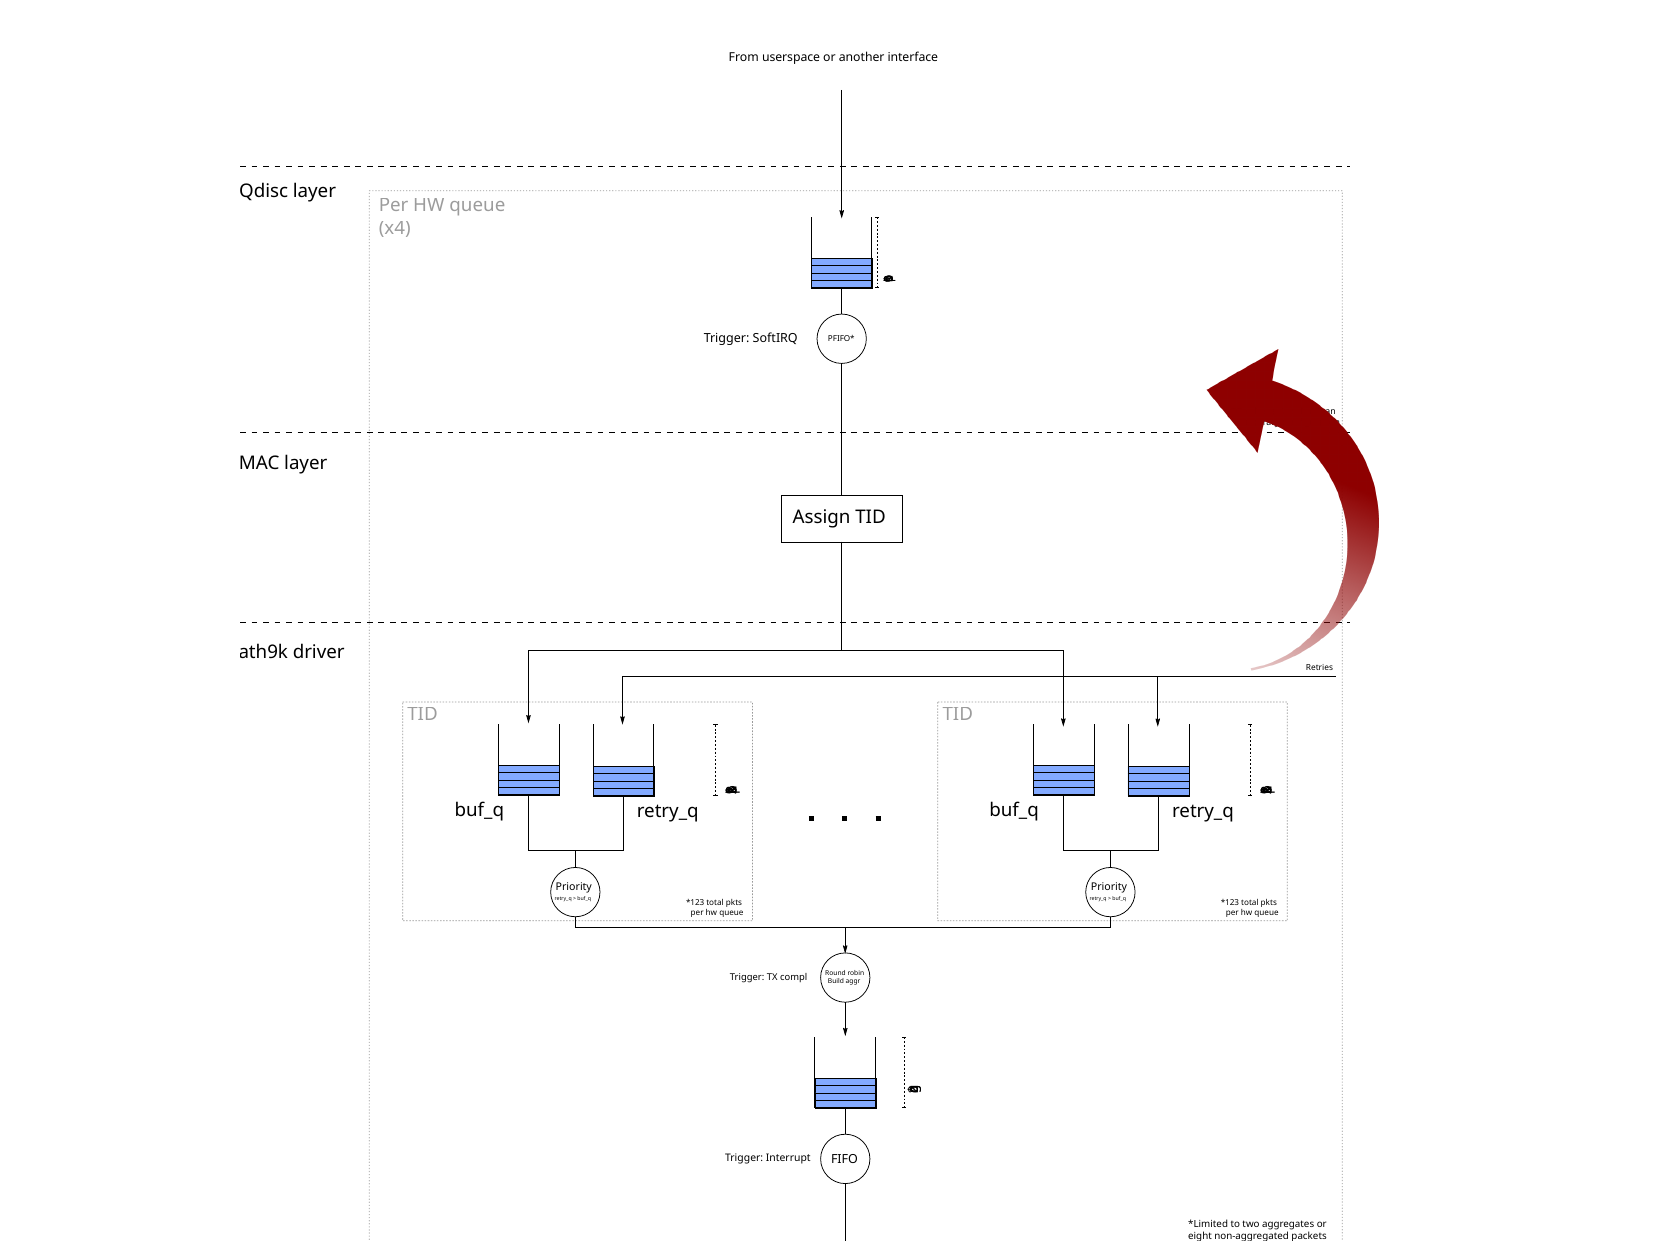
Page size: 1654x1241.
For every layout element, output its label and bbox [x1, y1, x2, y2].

picture [240, 0, 1385, 1241]
